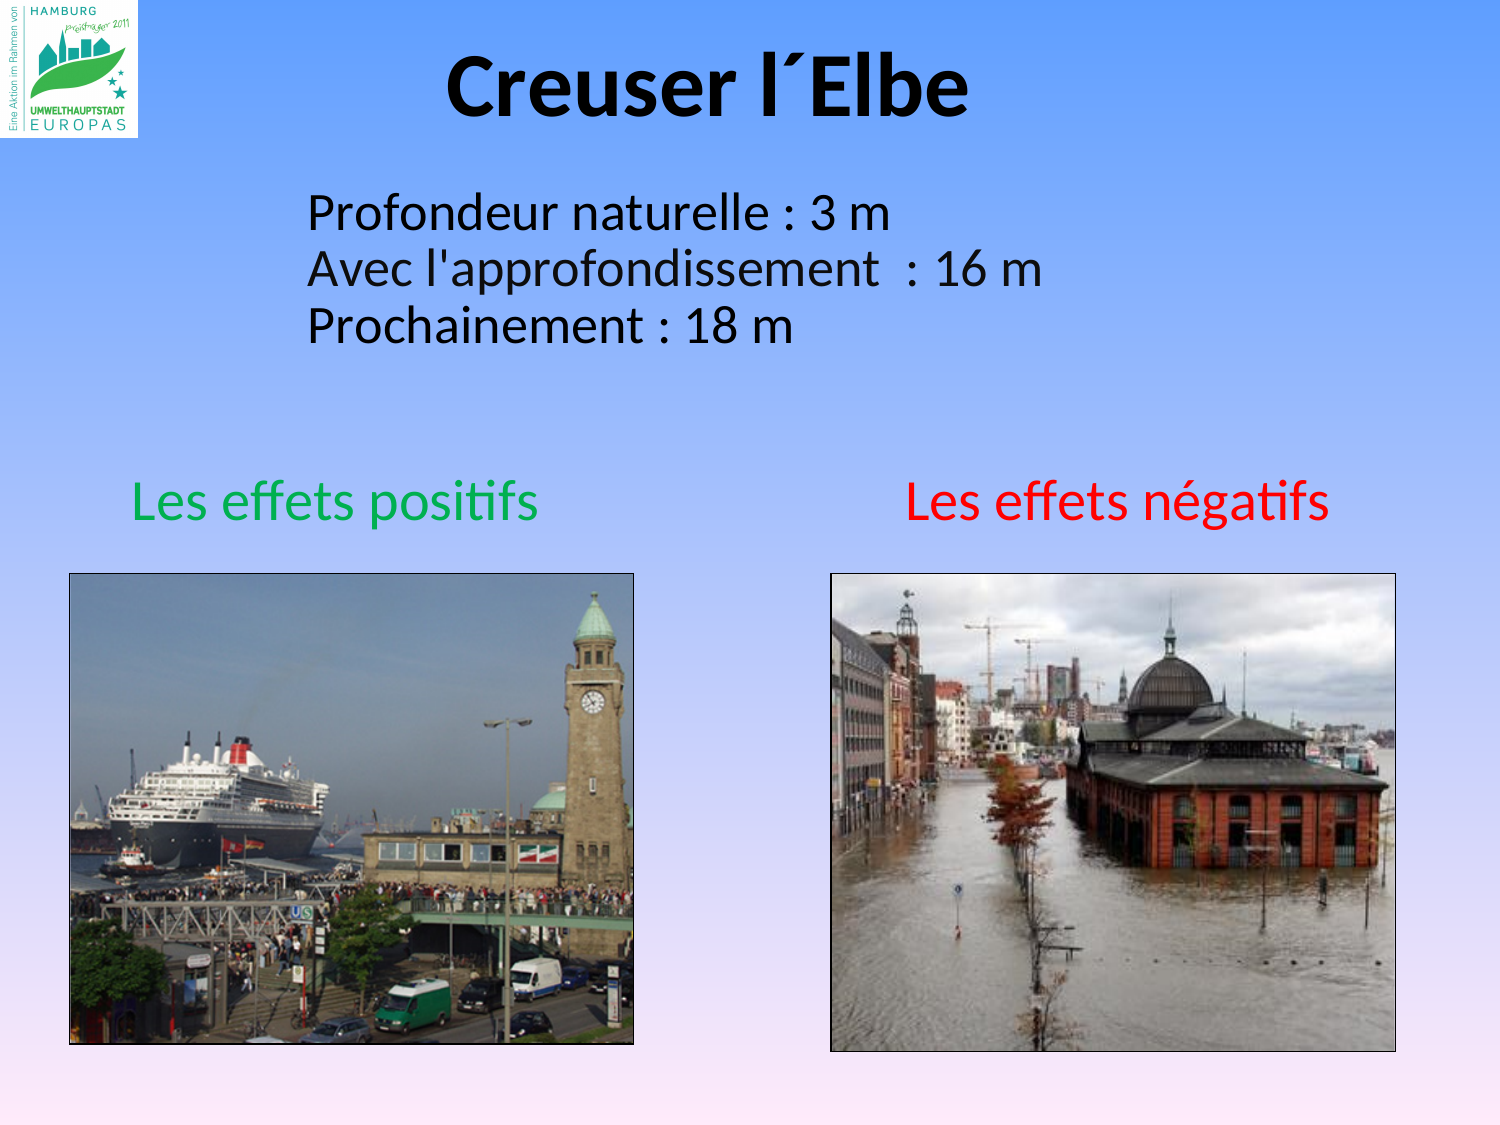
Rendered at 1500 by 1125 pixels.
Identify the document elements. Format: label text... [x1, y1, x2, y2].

text_box Profondeur naturelle : 3 m Avec l'approfondissement : 16 m Prochainement : 18 m [292, 187, 1231, 399]
picture [0, 0, 138, 138]
text_box Les effets négatifs [890, 468, 1419, 543]
picture [832, 574, 1395, 1051]
text_box Les effets positifs [117, 468, 622, 573]
picture [70, 574, 633, 1043]
title Creuser l´Elbe [234, 0, 1184, 188]
